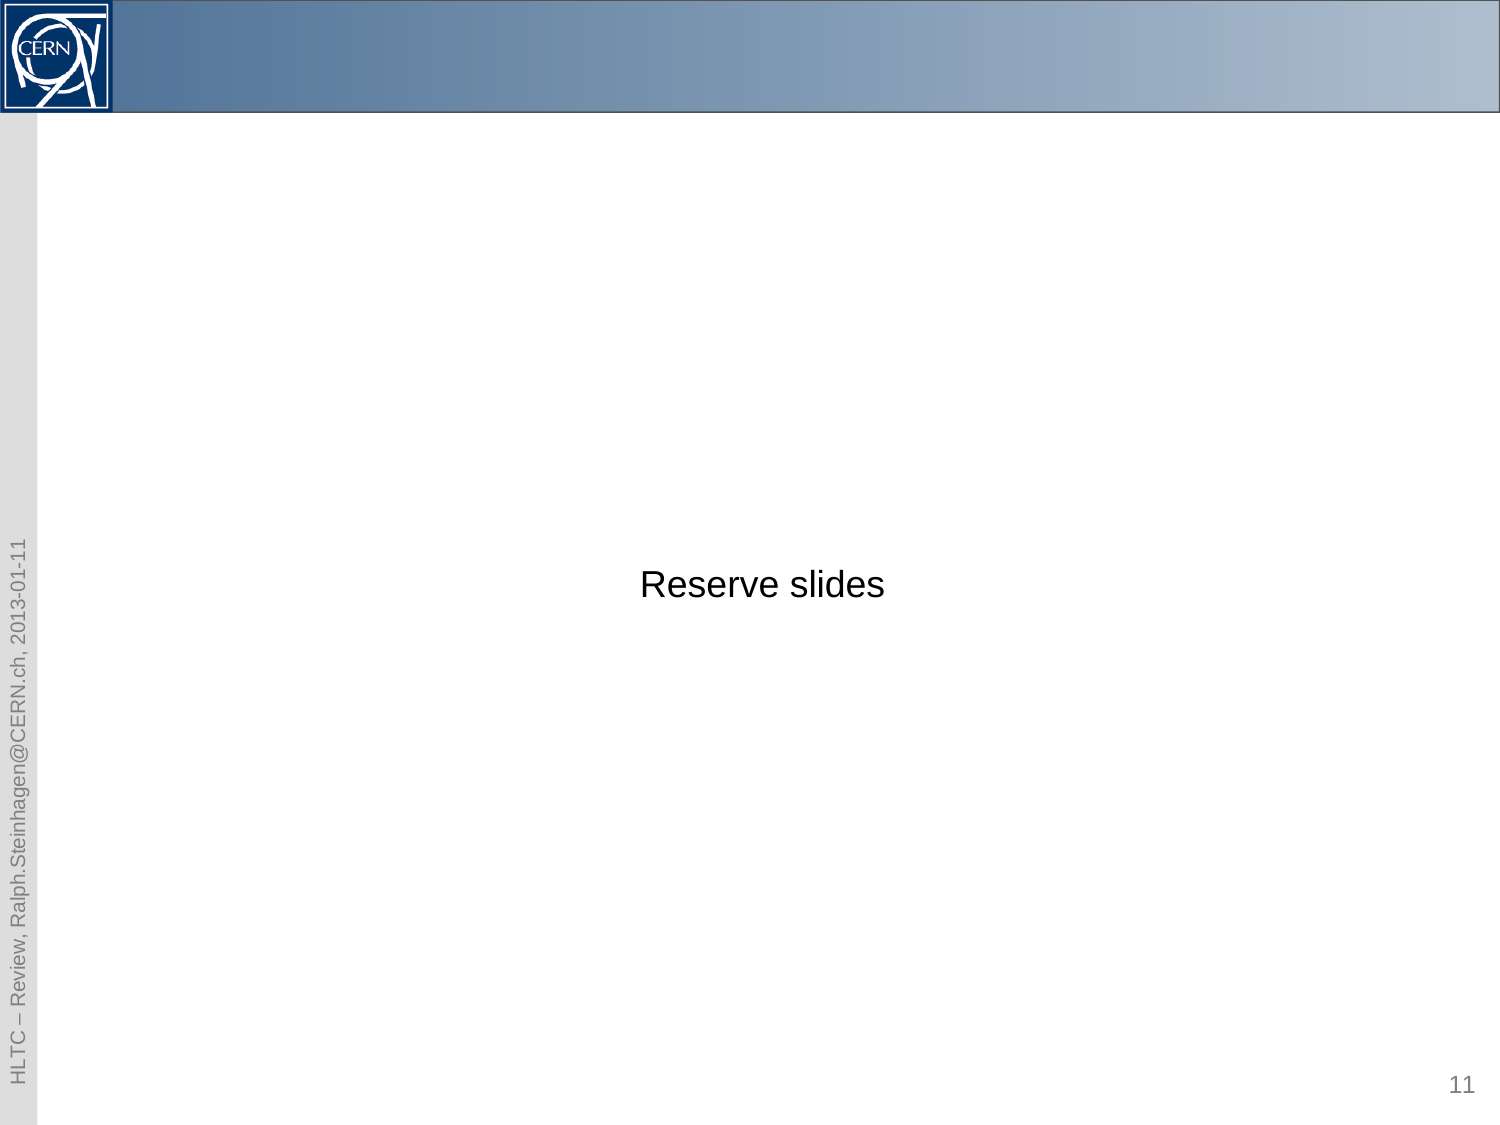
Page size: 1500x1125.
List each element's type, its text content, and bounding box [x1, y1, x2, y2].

subtitle Reserve slides [87, 137, 1438, 1030]
picture [0, 0, 113, 113]
